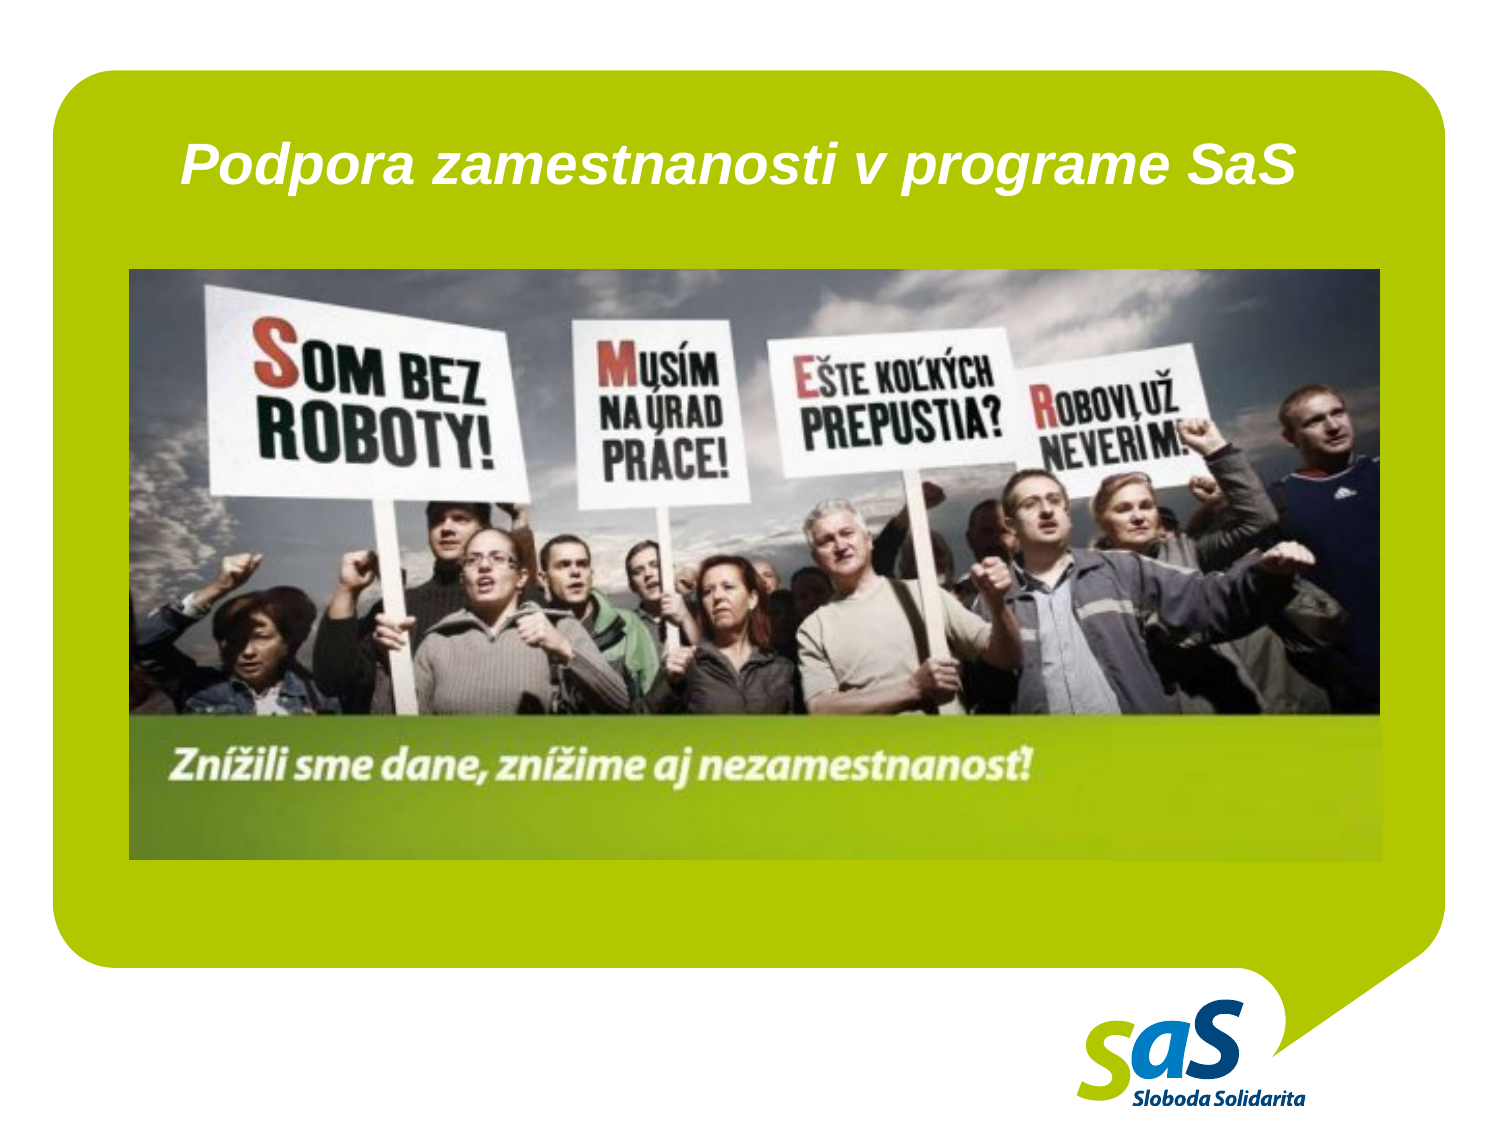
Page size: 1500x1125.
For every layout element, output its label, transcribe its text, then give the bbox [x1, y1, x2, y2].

picture [129, 269, 1383, 862]
title Podpora zamestnanosti v programe SaS [163, 117, 1314, 218]
